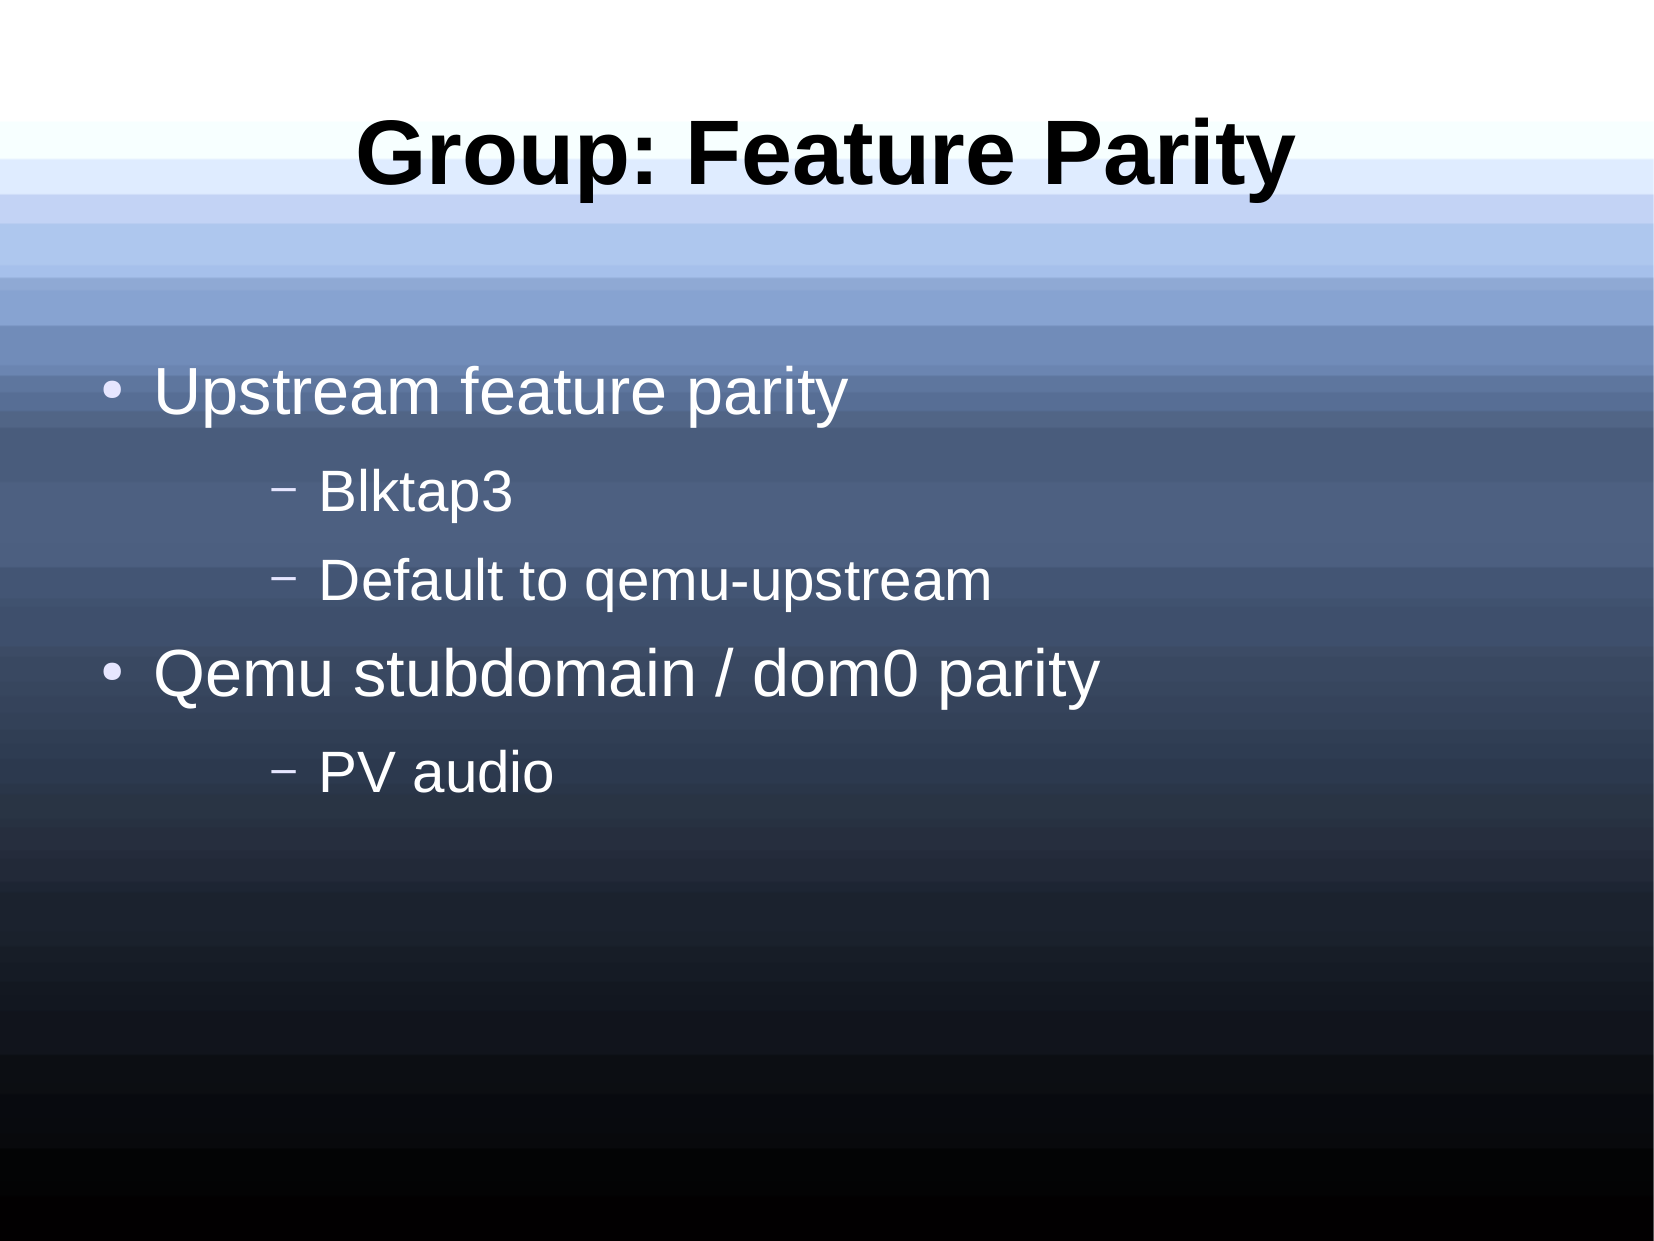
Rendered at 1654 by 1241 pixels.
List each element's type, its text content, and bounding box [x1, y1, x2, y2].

title Group: Feature Parity [82, 49, 1571, 257]
picture [0, 0, 1654, 1241]
list Upstream feature parity Blktap3 Default to qemu-upstream Qemu stubdomain / dom0 parity PV audio [82, 354, 1571, 1074]
